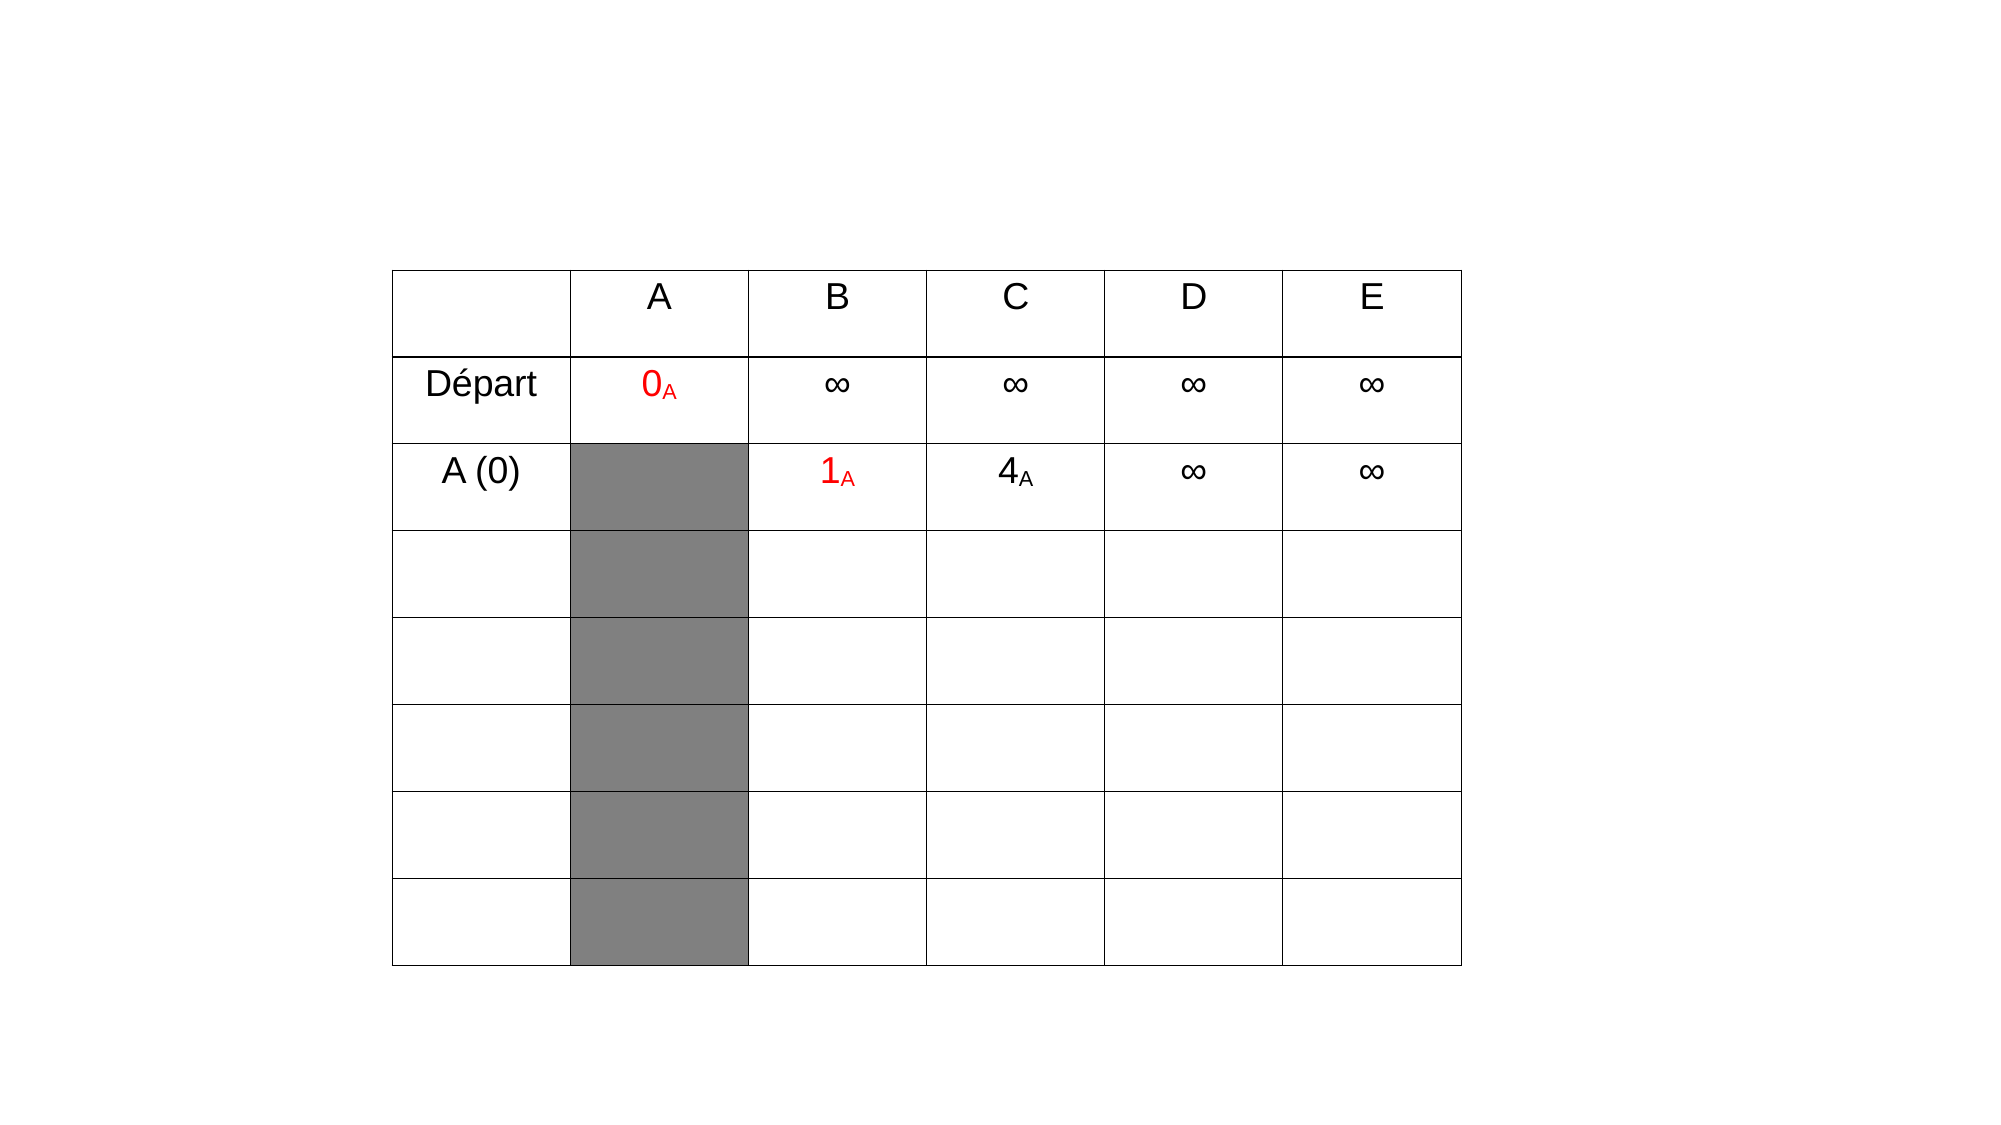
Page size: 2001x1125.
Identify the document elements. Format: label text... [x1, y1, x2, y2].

table_cell [749, 618, 926, 704]
table_cell [393, 705, 570, 791]
table_cell [1105, 618, 1282, 704]
table_header [393, 271, 570, 356]
table_cell ∞ [1283, 444, 1461, 530]
table_cell [571, 531, 748, 617]
table_cell [927, 879, 1104, 965]
table_cell ∞ [1283, 358, 1461, 443]
table_cell [1283, 618, 1461, 704]
table_cell [1283, 879, 1461, 965]
table_cell [749, 792, 926, 878]
table_cell ∞ [1105, 444, 1282, 530]
table_cell 0A [571, 358, 748, 443]
table_cell [927, 792, 1104, 878]
table_cell [571, 618, 748, 704]
table_cell [571, 792, 748, 878]
table_cell 1A [749, 444, 926, 530]
table_cell [1283, 792, 1461, 878]
table_cell [1105, 879, 1282, 965]
table_cell ∞ [749, 358, 926, 443]
table_cell [1283, 531, 1461, 617]
table_cell [749, 879, 926, 965]
table_cell [927, 705, 1104, 791]
table_header D [1105, 271, 1282, 356]
table_cell [571, 705, 748, 791]
table_cell [749, 705, 926, 791]
table_header B [749, 271, 926, 356]
table_cell [1105, 705, 1282, 791]
table_cell A (0) [393, 444, 570, 530]
table_cell ∞ [1105, 358, 1282, 443]
table_cell ∞ [927, 358, 1104, 443]
table_cell [571, 879, 748, 965]
table_cell [749, 531, 926, 617]
table_header E [1283, 271, 1461, 356]
table_cell 4A [927, 444, 1104, 530]
table_cell [393, 531, 570, 617]
table_cell Départ [393, 358, 570, 443]
table_cell [1283, 705, 1461, 791]
table_cell [927, 531, 1104, 617]
table_cell [393, 879, 570, 965]
table_cell [393, 618, 570, 704]
table_header A [571, 271, 748, 356]
table_cell [571, 444, 748, 530]
table_cell [927, 618, 1104, 704]
table_cell [1105, 531, 1282, 617]
table_cell [1105, 792, 1282, 878]
table_cell [393, 792, 570, 878]
table_header C [927, 271, 1104, 356]
